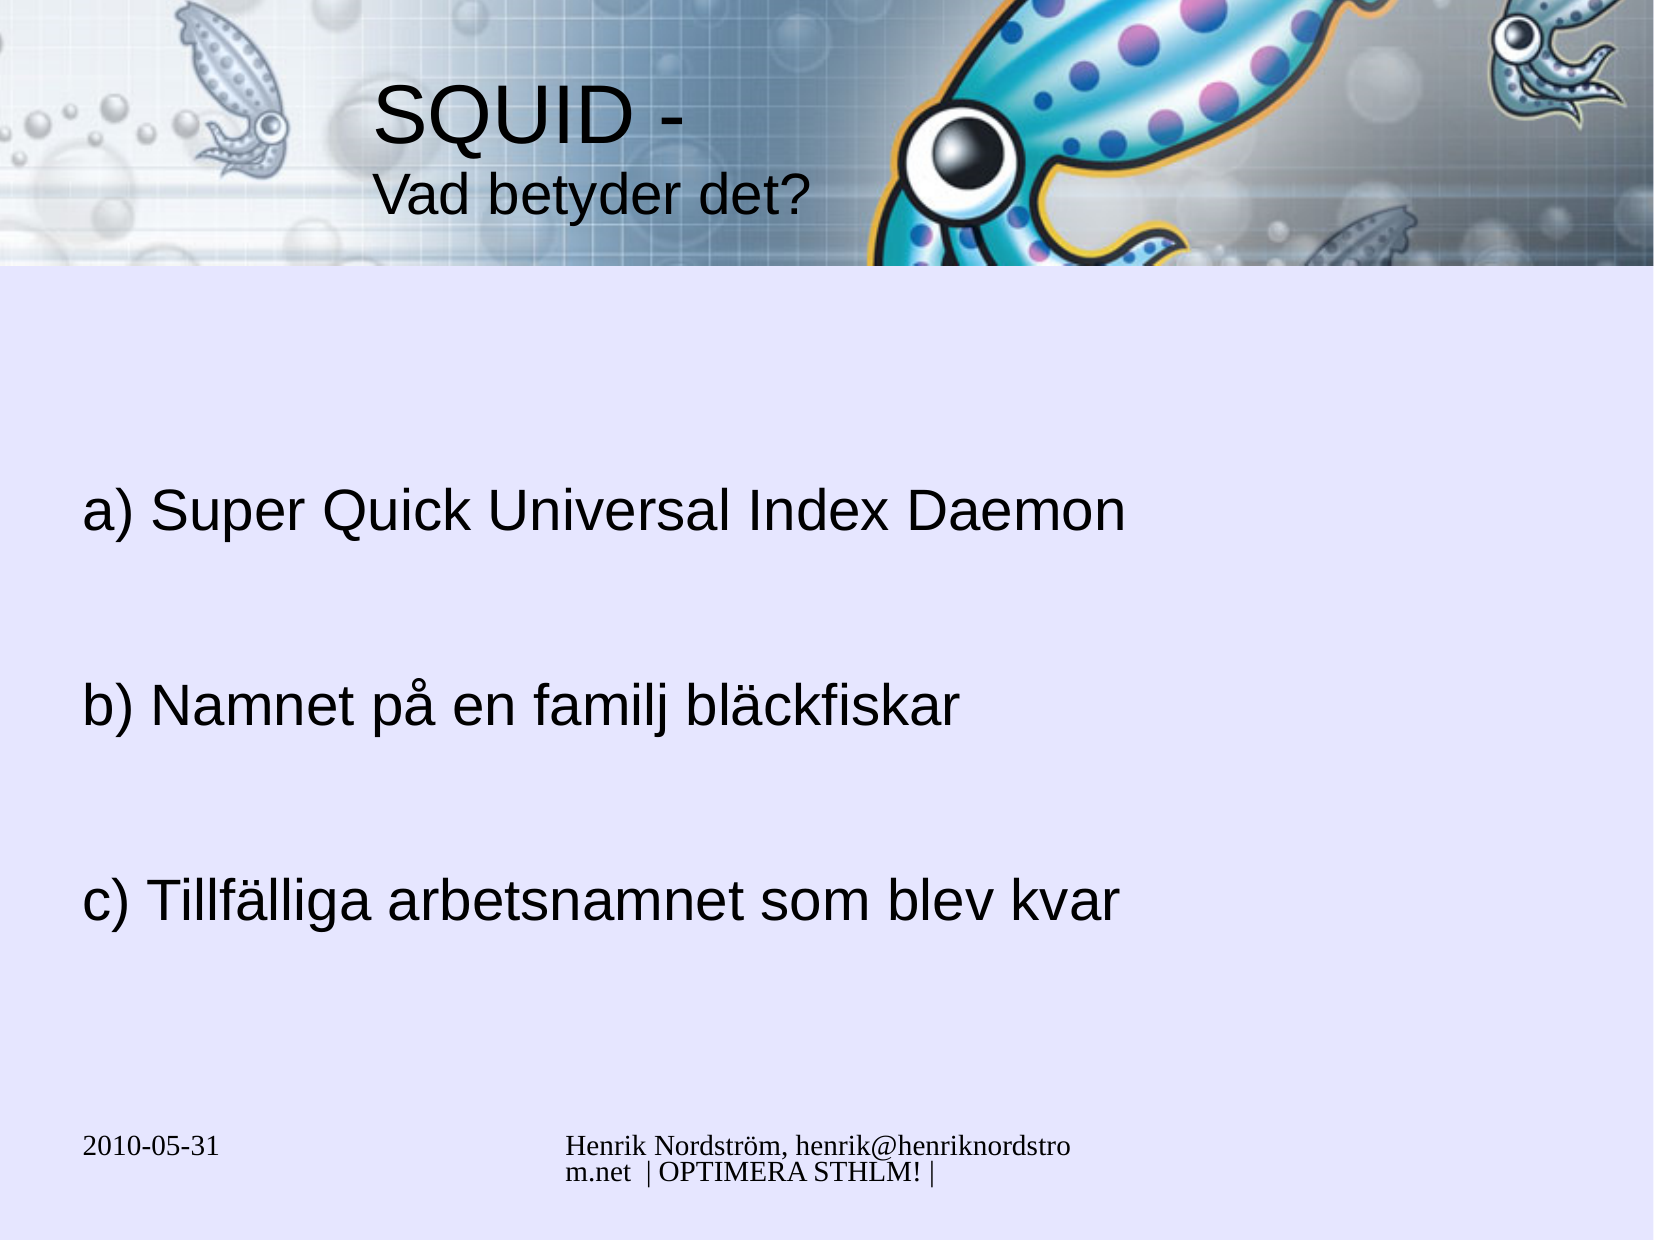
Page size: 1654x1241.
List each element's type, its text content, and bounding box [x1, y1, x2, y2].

picture [0, 0, 1654, 266]
title SQUID - Vad betyder det? [372, 59, 1613, 237]
text_box a) Super Quick Universal Index Daemon b) Namnet på en familj bläckfiskar c) Tillfälliga arbetsnamnet som blev kvar [82, 218, 1571, 1160]
